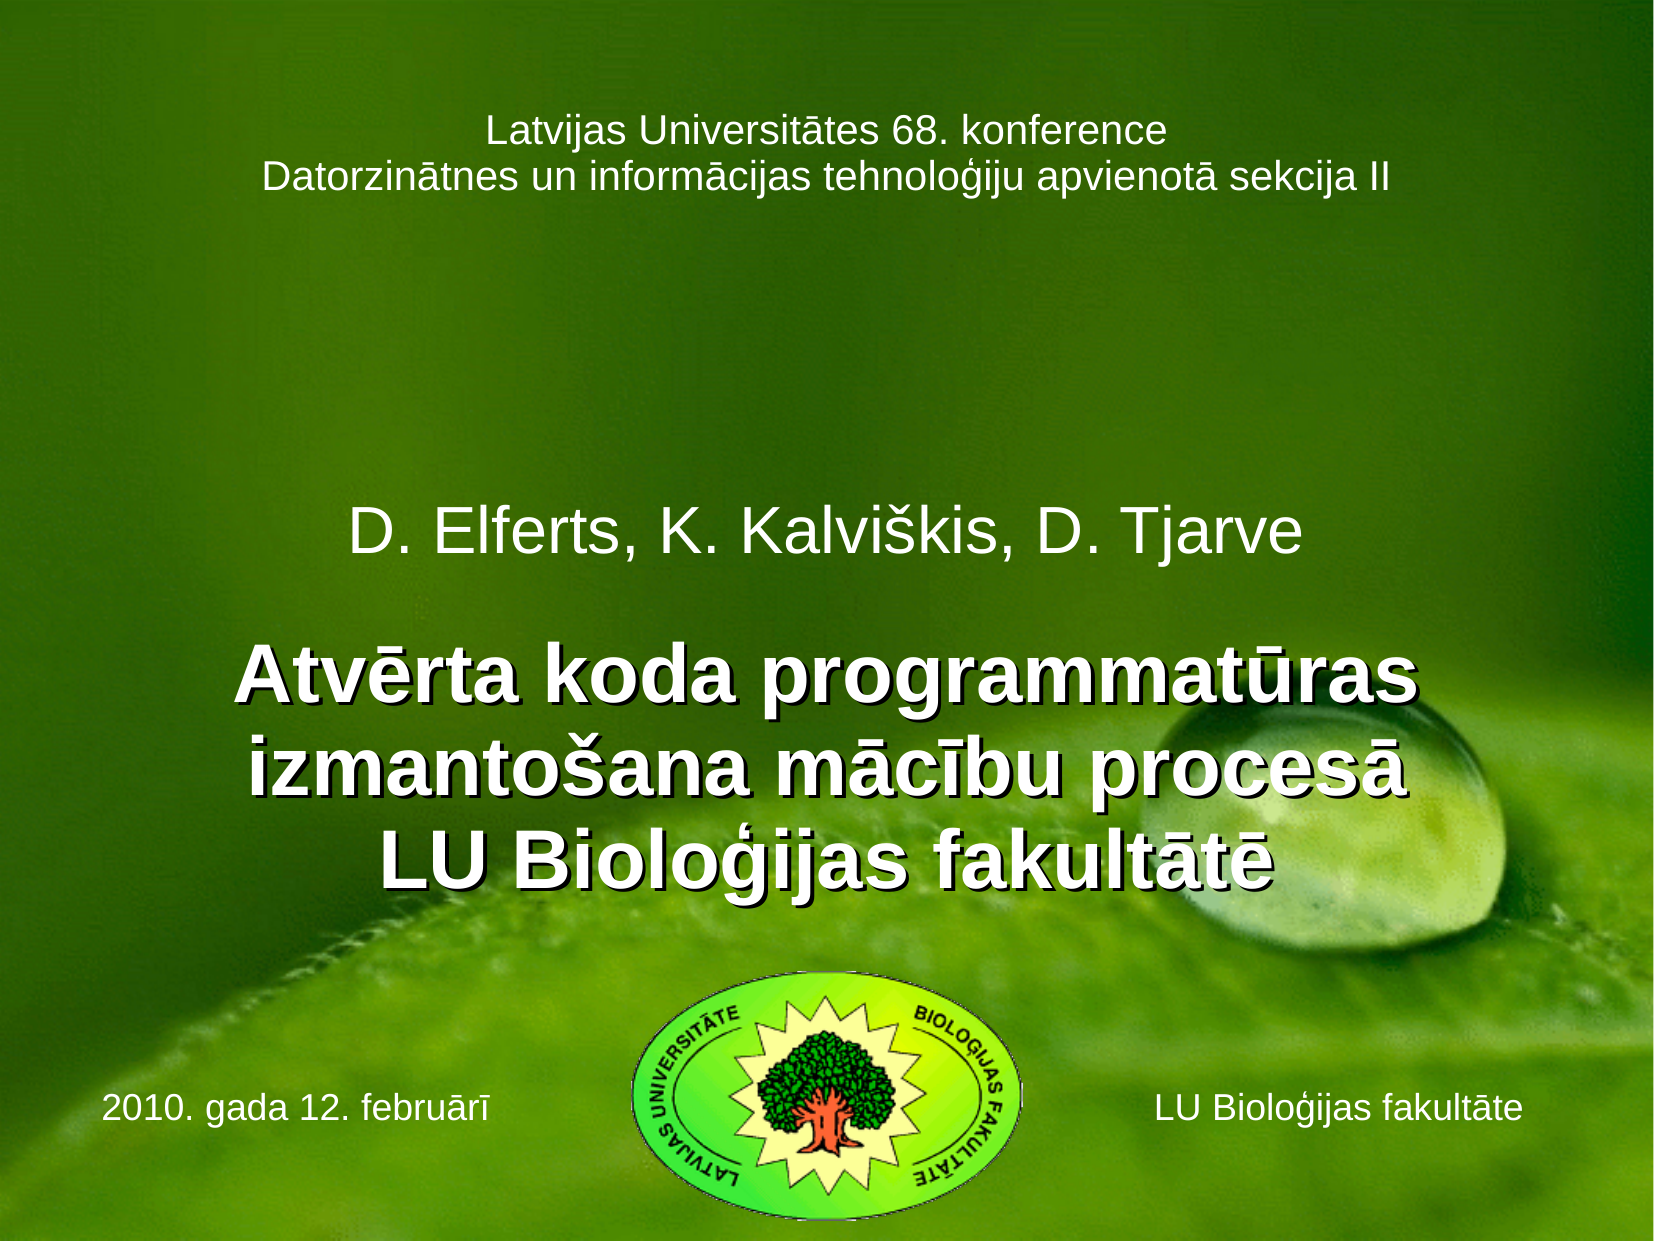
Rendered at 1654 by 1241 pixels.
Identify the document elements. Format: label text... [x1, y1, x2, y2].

picture [0, 0, 1654, 1241]
subtitle D. Elferts, K. Kalviškis, D. Tjarve Atvērta koda programmatūras izmantošana mācību procesā LU Bioloģijas fakultātē [82, 297, 1571, 1102]
text_box LU Bioloģijas fakultāte [1139, 1079, 1568, 1137]
text_box 2010. gada 12. februārī [86, 1079, 515, 1137]
title Latvijas Universitātes 68. konference Datorzinātnes un informācijas tehnoloģiju apvienotā sekcija II [82, 56, 1571, 250]
